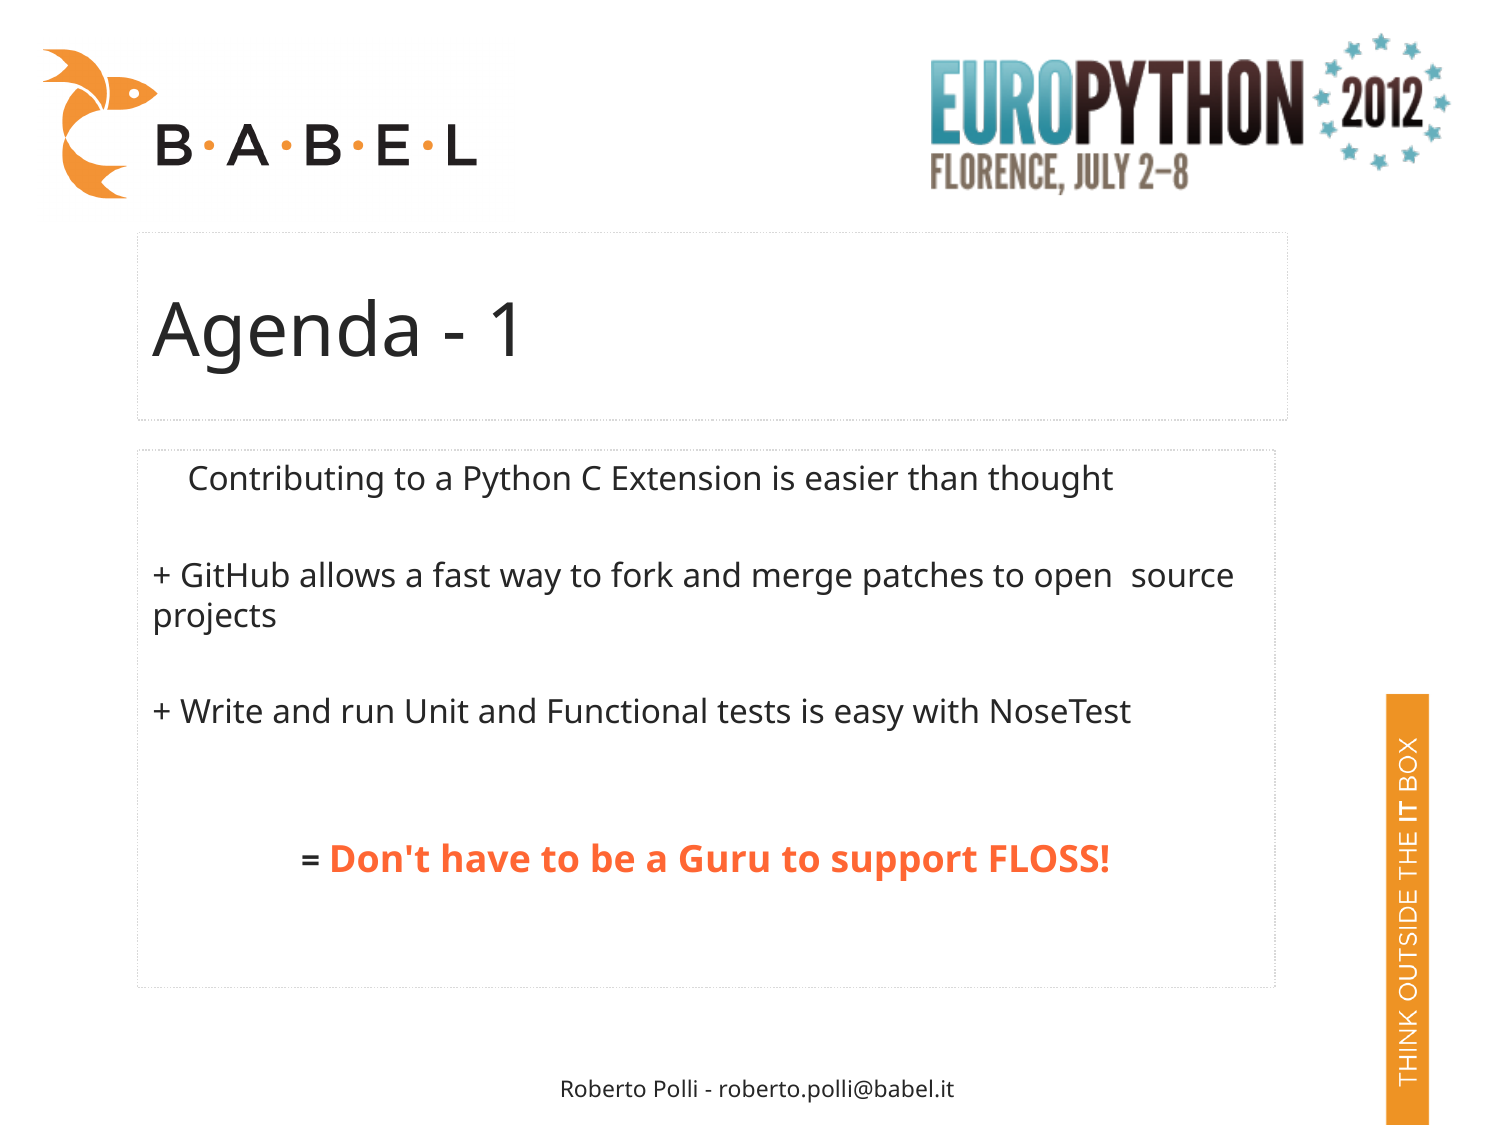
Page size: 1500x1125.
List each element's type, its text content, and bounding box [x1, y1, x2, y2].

picture [37, 37, 515, 222]
picture [931, 29, 1463, 207]
title Agenda - 1 [137, 232, 1288, 421]
list Contributing to a Python C Extension is easier than thought + GitHub allows a fast way to fork and merge patches to open source projects + Write and run Unit and Functional tests is easy with NoseTest = Don't have to be a Guru to support FLOSS! [137, 450, 1276, 988]
picture [1379, 687, 1434, 1125]
